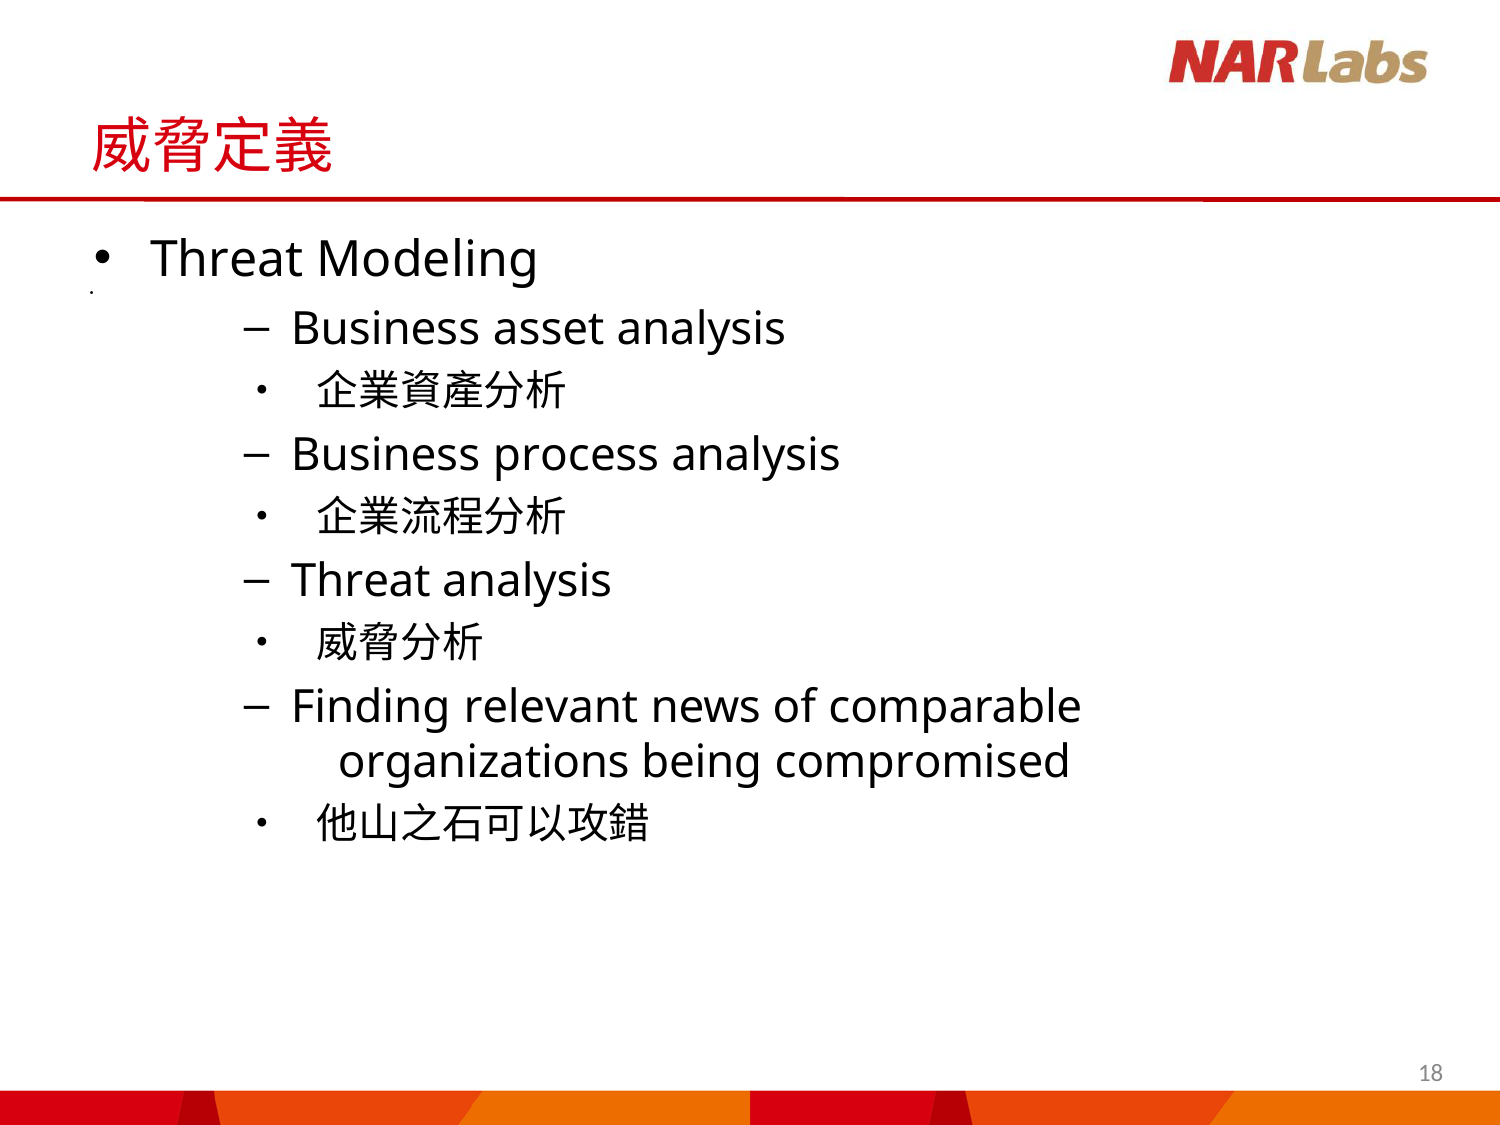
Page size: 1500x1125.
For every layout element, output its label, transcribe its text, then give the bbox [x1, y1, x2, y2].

text_box Threat Modeling Business asset analysis • 企業資產分析 Business process analysis • 企業流程分析 Threat analysis • 威脅分析 Finding relevant news of comparable organizations being compromised • 他山之石可以攻錯 [89, 226, 1309, 848]
text_box 11 [1414, 1056, 1448, 1090]
title 威脅定義 [89, 107, 1411, 189]
